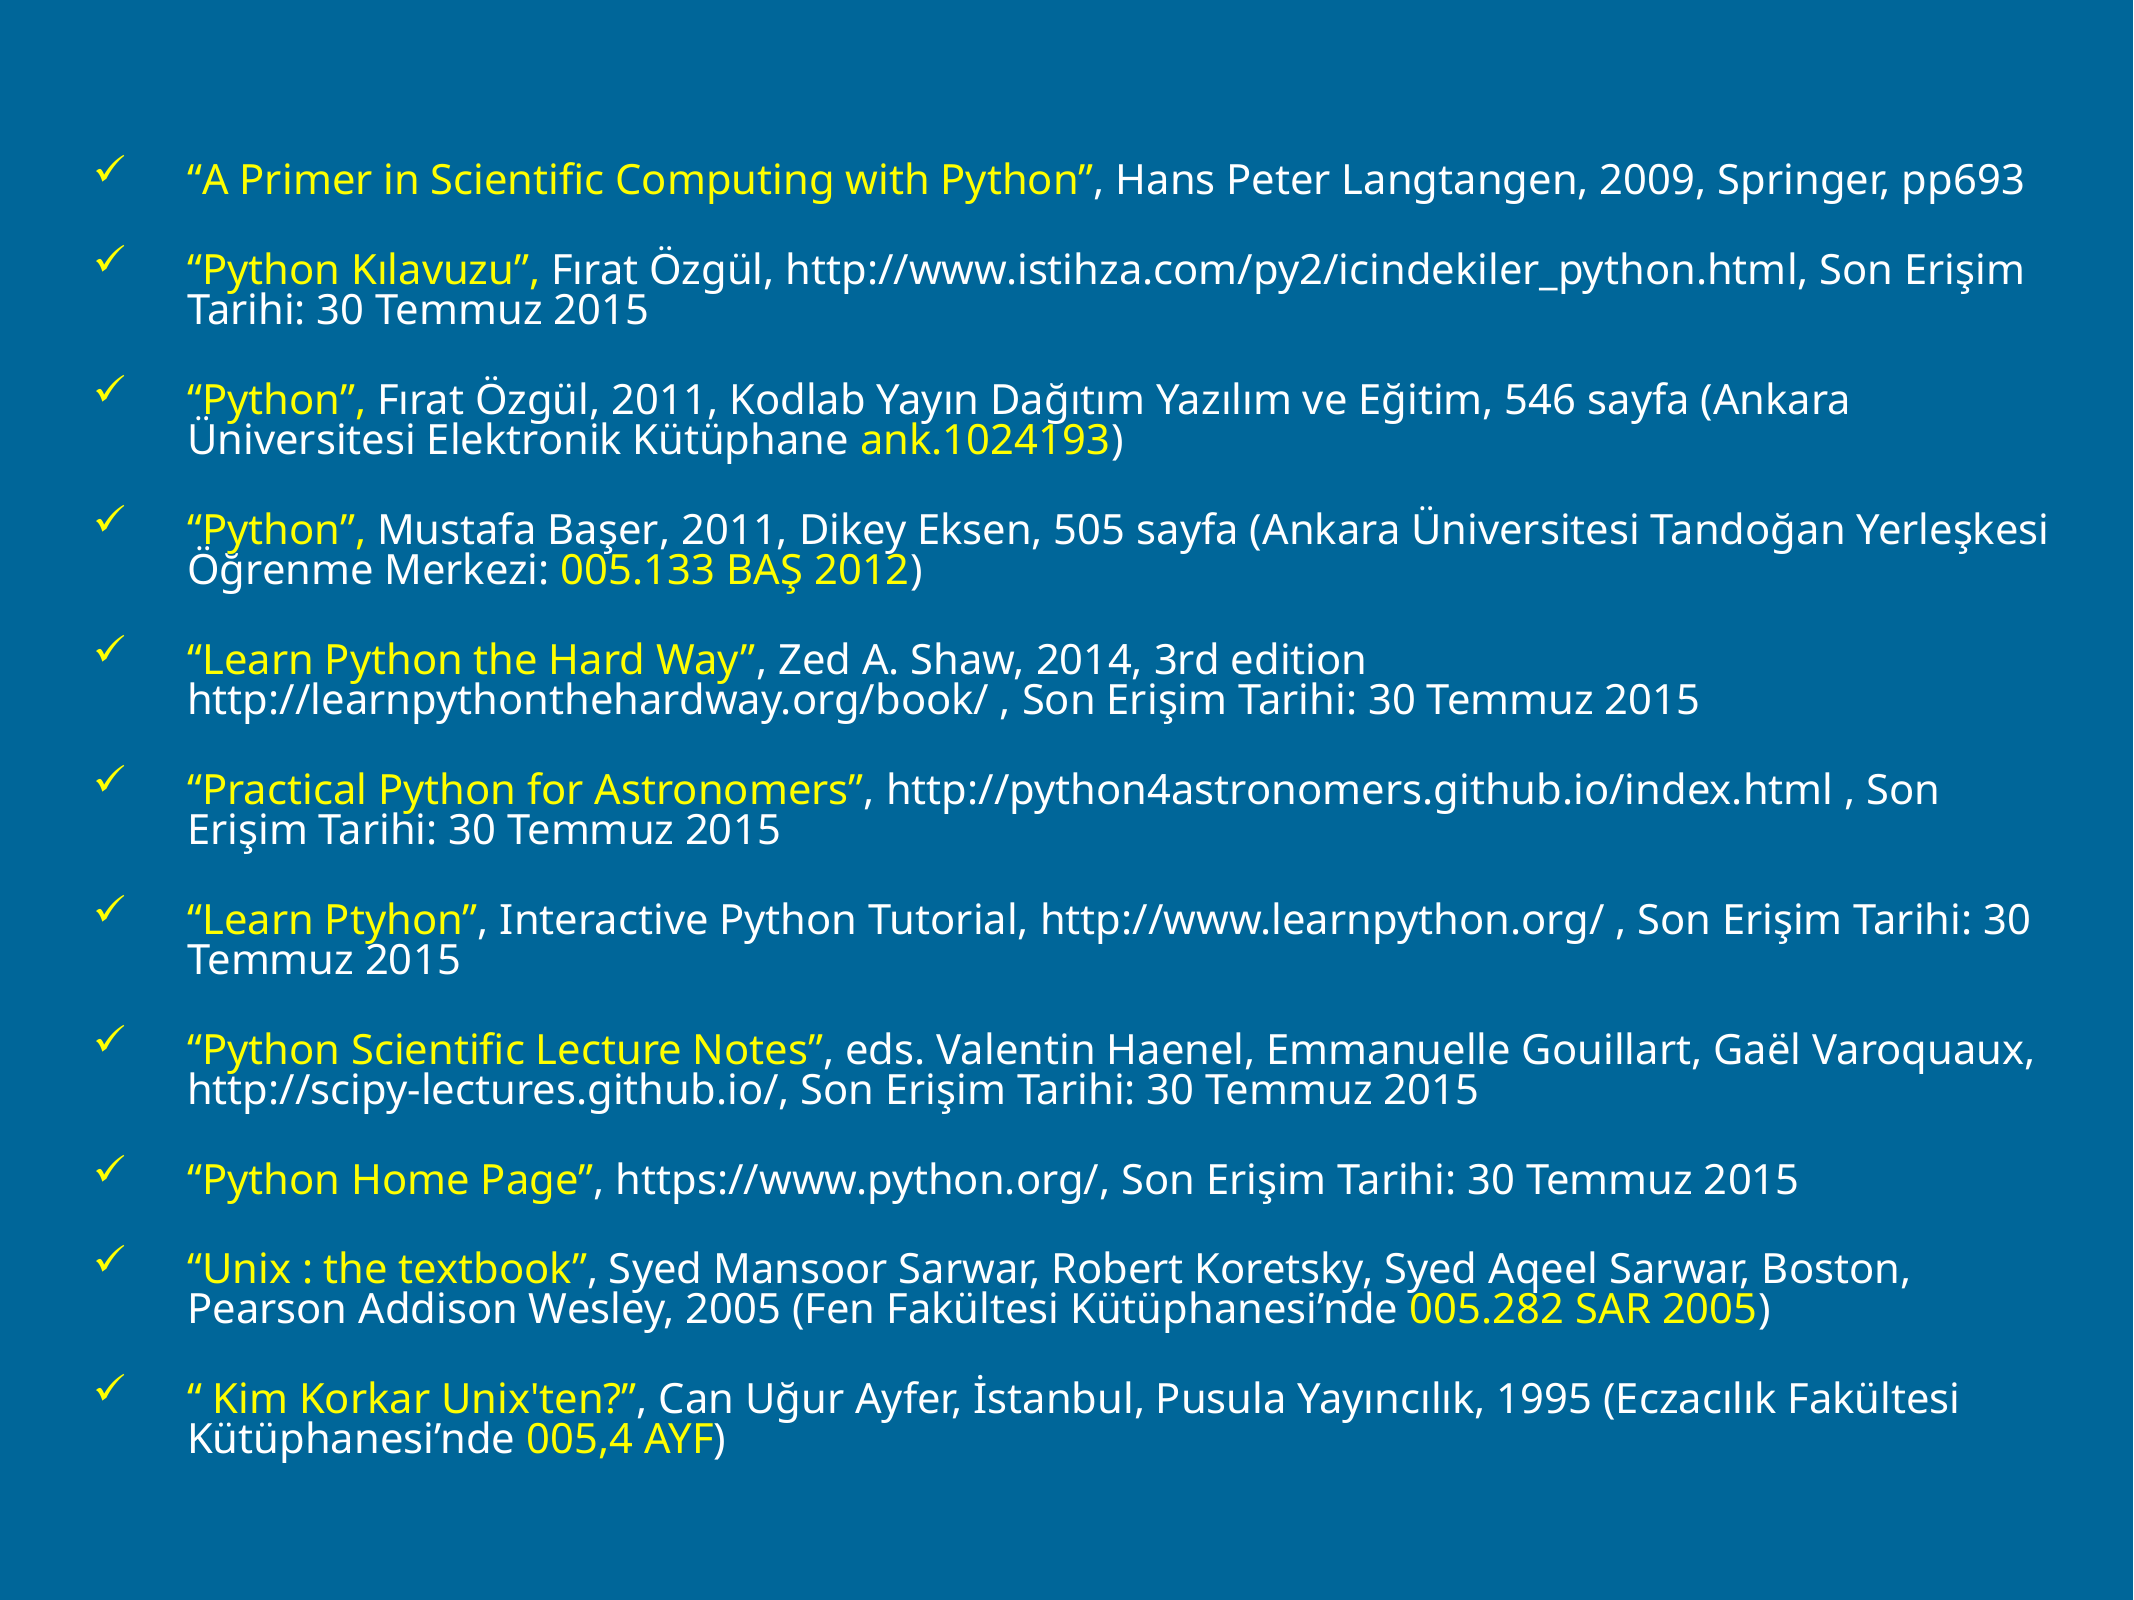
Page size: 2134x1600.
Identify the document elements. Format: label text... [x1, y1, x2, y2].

list “A Primer in Scientific Computing with Python”, Hans Peter Langtangen, 2009, Springer, pp693 “Python Kılavuzu”, Fırat Özgül, http://www.istihza.com/py2/icindekiler_python.html, Son Erişim Tarihi: 30 Temmuz 2015 “Python”, Fırat Özgül, 2011, Kodlab Yayın Dağıtım Yazılım ve Eğitim, 546 sayfa (Ankara Üniversitesi Elektronik Kütüphane ank.1024193) “Python”, Mustafa Başer, 2011, Dikey Eksen, 505 sayfa (Ankara Üniversitesi Tandoğan Yerleşkesi Öğrenme Merkezi: 005.133 BAŞ 2012) “Learn Python the Hard Way”, Zed A. Shaw, 2014, 3rd edition http://learnpythonthehardway.org/book/ , Son Erişim Tarihi: 30 Temmuz 2015 “Practical Python for Astronomers”, http://python4astronomers.github.io/index.html , Son Erişim Tarihi: 30 Temmuz 2015 “Learn Ptyhon”, Interactive Python Tutorial, http://www.learnpython.org/ , Son Erişim Tarihi: 30 Temmuz 2015 “Python Scientific Lecture Notes”, eds. Valentin Haenel, Emmanuelle Gouillart, Gaël Varoquaux, http://scipy-lectures.github.io/, Son Erişim Tarihi: 30 Temmuz 2015 “Python Home Page”, https://www.python.org/, Son Erişim Tarihi: 30 Temmuz 2015 “Unix : the textbook”, Syed Mansoor Sarwar, Robert Koretsky, Syed Aqeel Sarwar, Boston, Pearson Addison Wesley, 2005 (Fen Fakültesi Kütüphanesi’nde 005.282 SAR 2005) “ Kim Korkar Unix'ten?”, Can Uğur Ayfer, İstanbul, Pusula Yayıncılık, 1995 (Eczacılık Fakültesi Kütüphanesi’nde 005,4 AYF) [41, 49, 2079, 1576]
